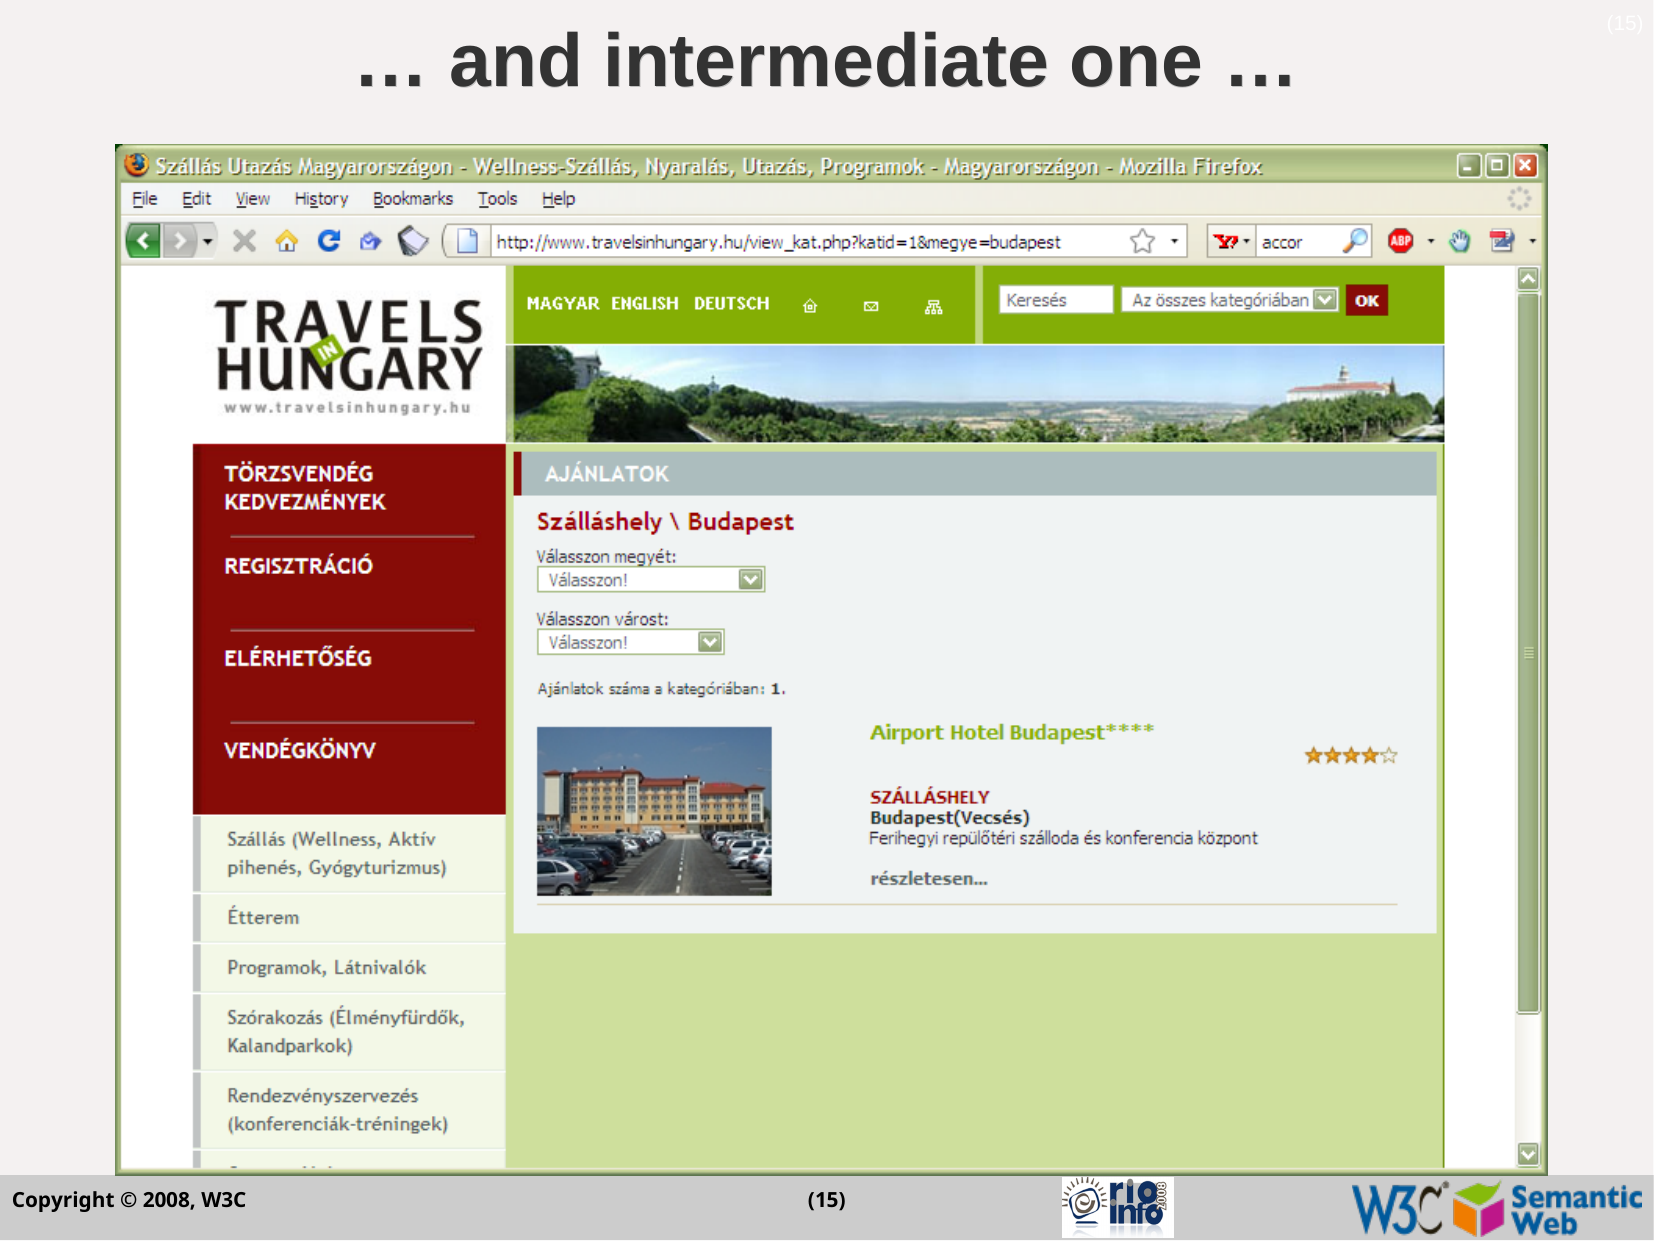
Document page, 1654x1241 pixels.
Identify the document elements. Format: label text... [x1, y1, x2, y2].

title … and intermediate one … [0, 7, 1654, 111]
picture [115, 144, 1548, 1238]
picture [1352, 1178, 1642, 1237]
